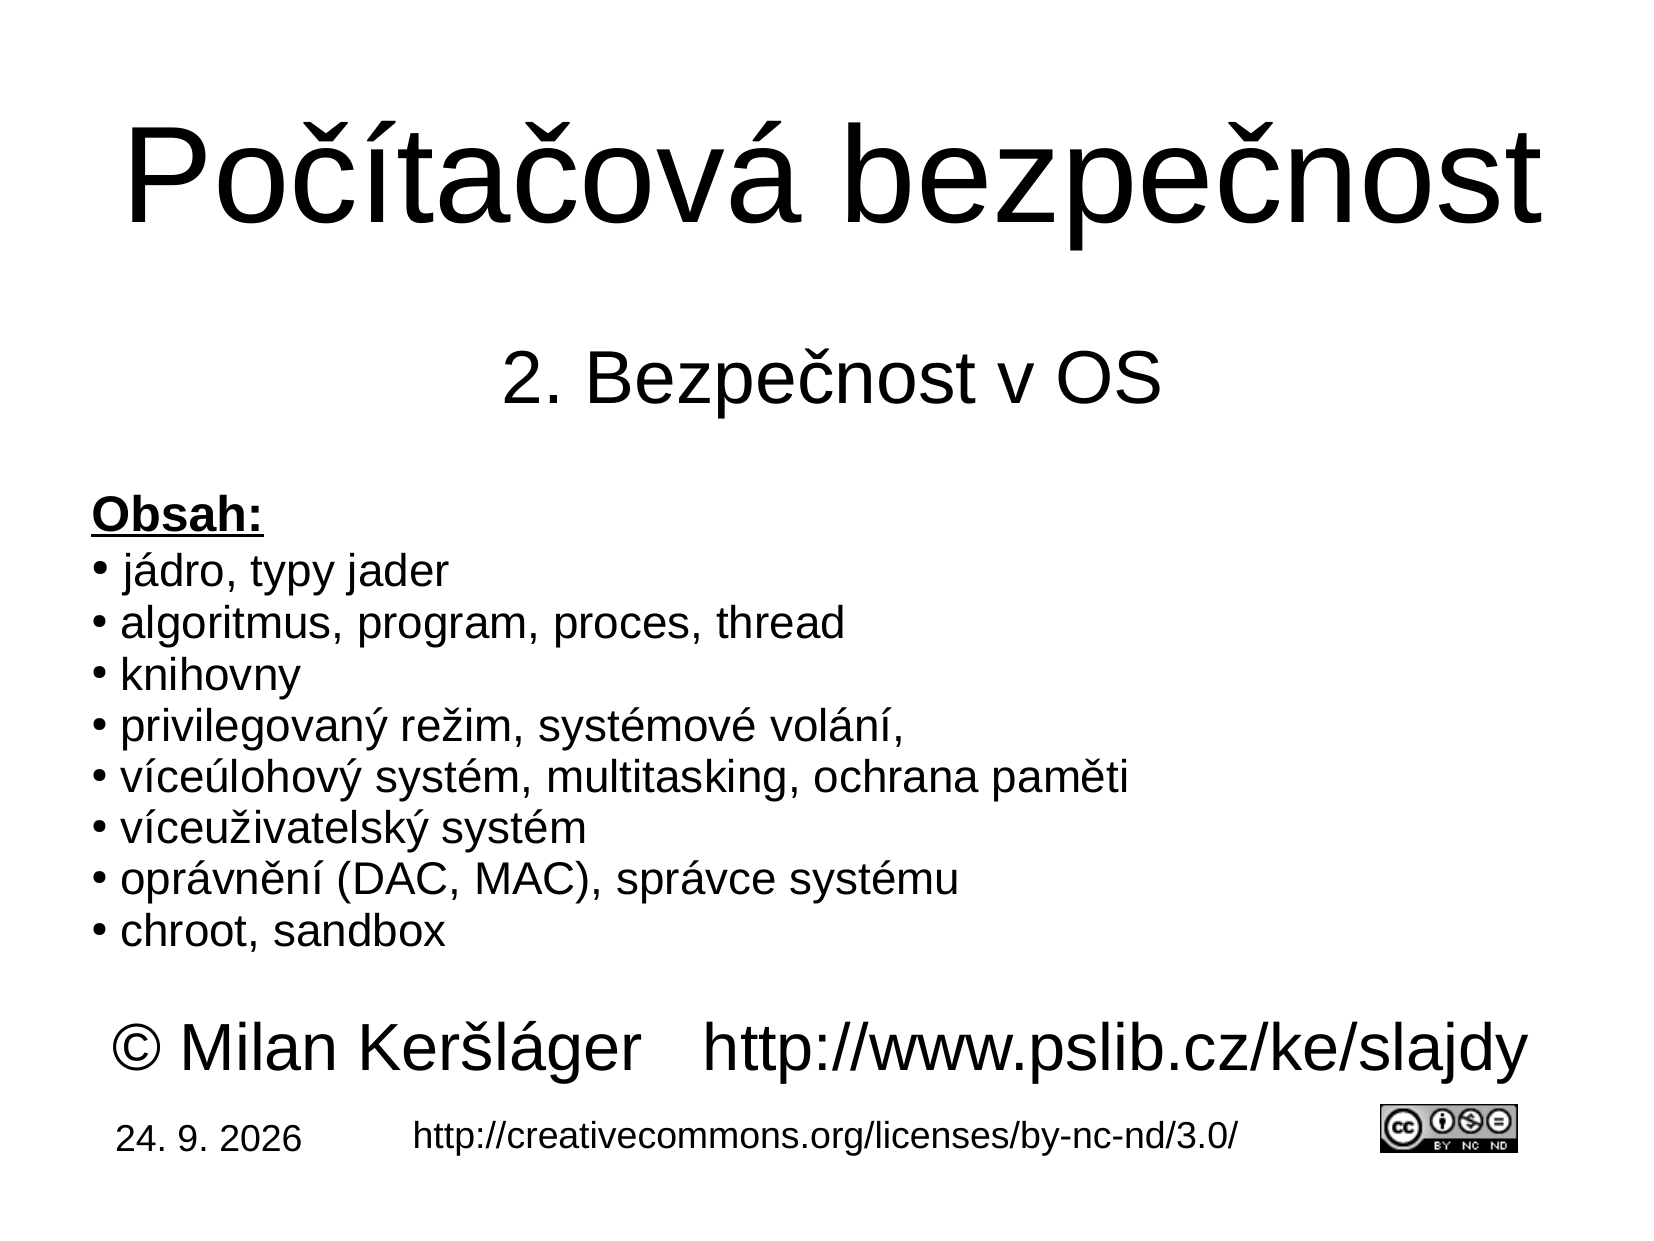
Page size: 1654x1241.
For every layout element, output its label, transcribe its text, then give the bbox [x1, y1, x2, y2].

text_box http://creativecommons.org/licenses/by-nc-nd/3.0/ [339, 1107, 1313, 1165]
list © Milan Keršláger http://www.pslib.cz/ke/slajdy [76, 1009, 1565, 1087]
picture [1380, 1104, 1518, 1153]
text_box 9. 10. 2014 [100, 1110, 337, 1168]
text_box Obsah: jádro, typy jader algoritmus, program, proces, thread knihovny privilegovaný režim, systémové volání, víceúlohový systém, multitasking, ochrana paměti víceuživatelský systém oprávnění (DAC, MAC), správce systému chroot, sandbox [76, 478, 1583, 964]
title Počítačová bezpečnost 2. Bezpečnost v OS [88, 56, 1577, 461]
